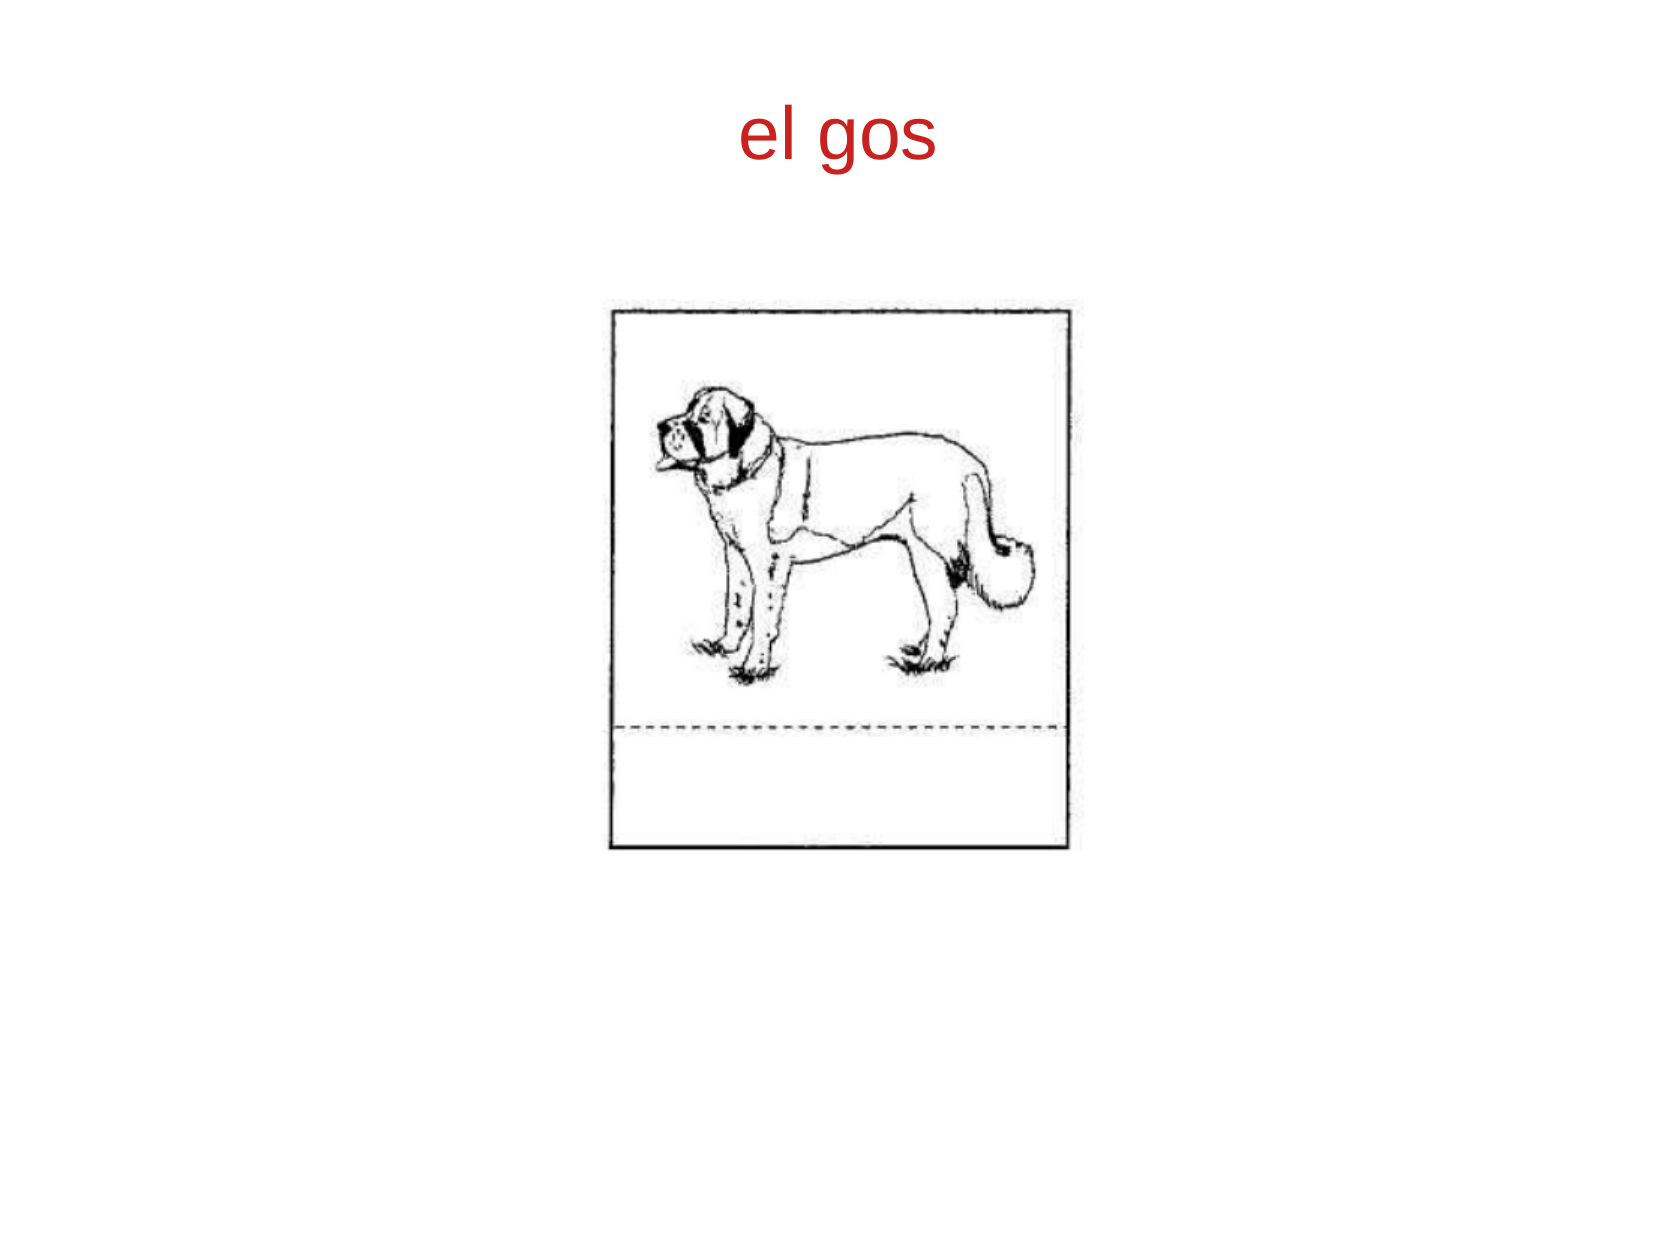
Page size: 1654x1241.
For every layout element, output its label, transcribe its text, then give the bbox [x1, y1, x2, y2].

text_box el gos [389, 58, 1288, 201]
picture [581, 291, 1094, 873]
